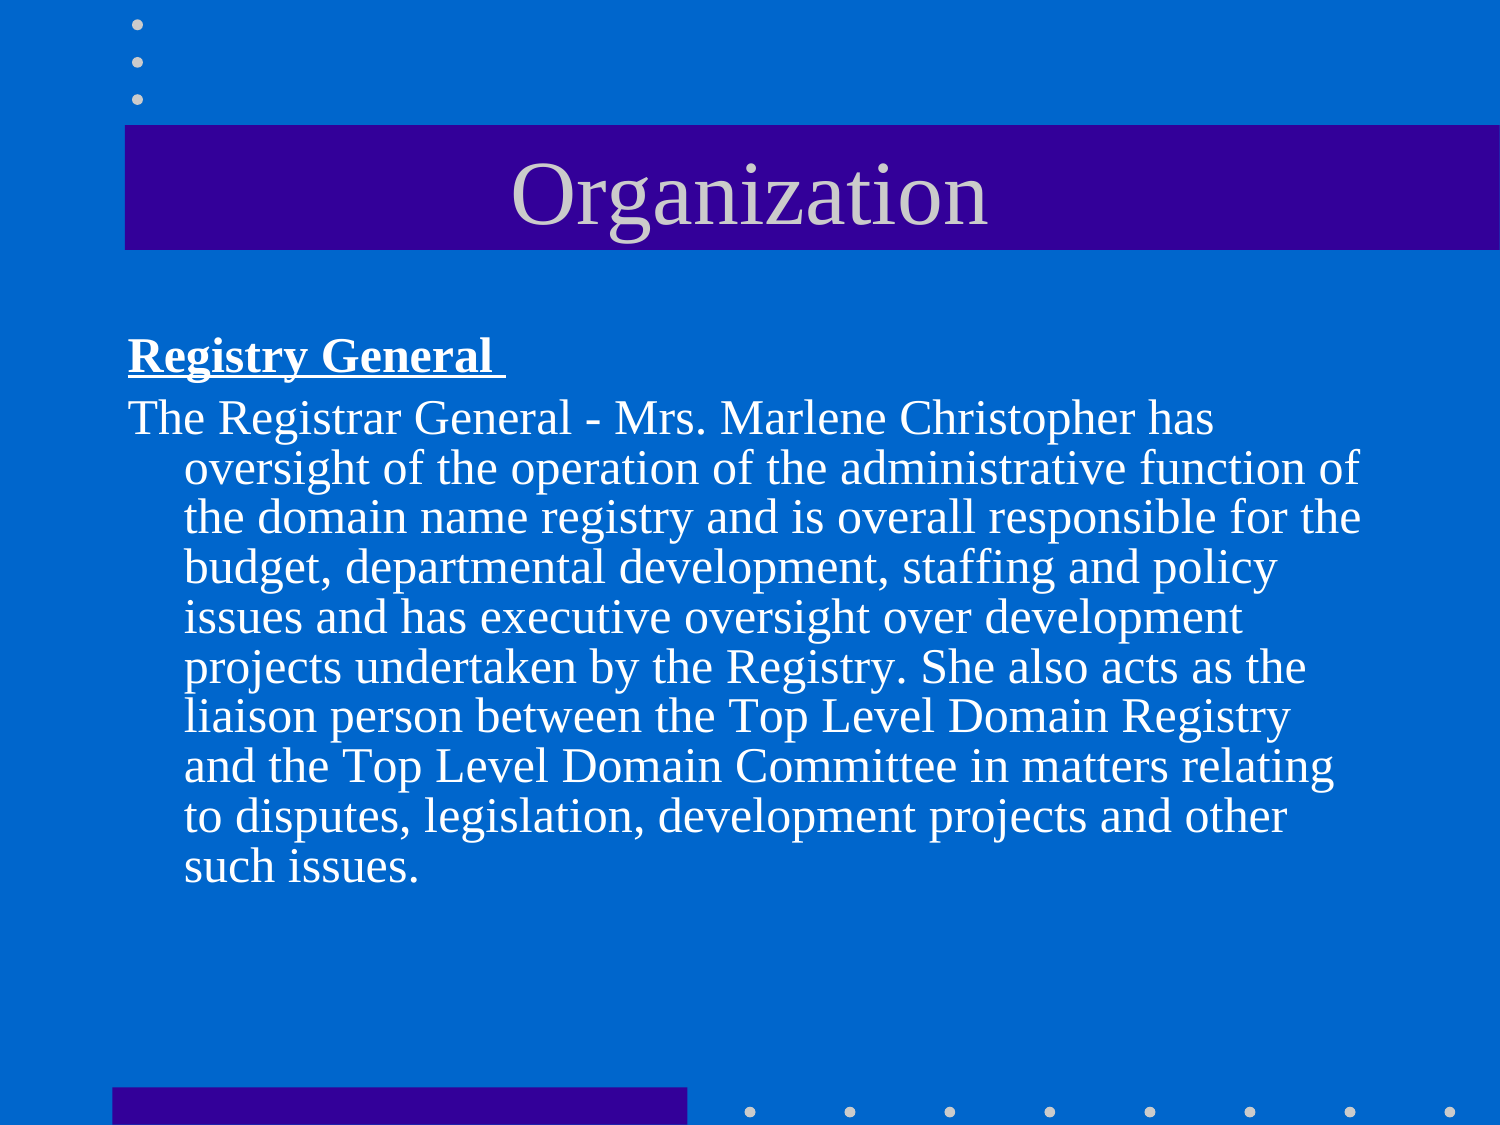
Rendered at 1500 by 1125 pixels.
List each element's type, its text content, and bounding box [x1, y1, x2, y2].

list Registry General The Registrar General - Mrs. Marlene Christopher has oversight of the operation of the administrative function of the domain name registry and is overall responsible for the budget, departmental development, staffing and policy issues and has executive oversight over development projects undertaken by the Registry. She also acts as the liaison person between the Top Level Domain Registry and the Top Level Domain Committee in matters relating to disputes, legislation, development projects and other such issues. [112, 324, 1388, 1001]
title Organization [112, 99, 1388, 288]
